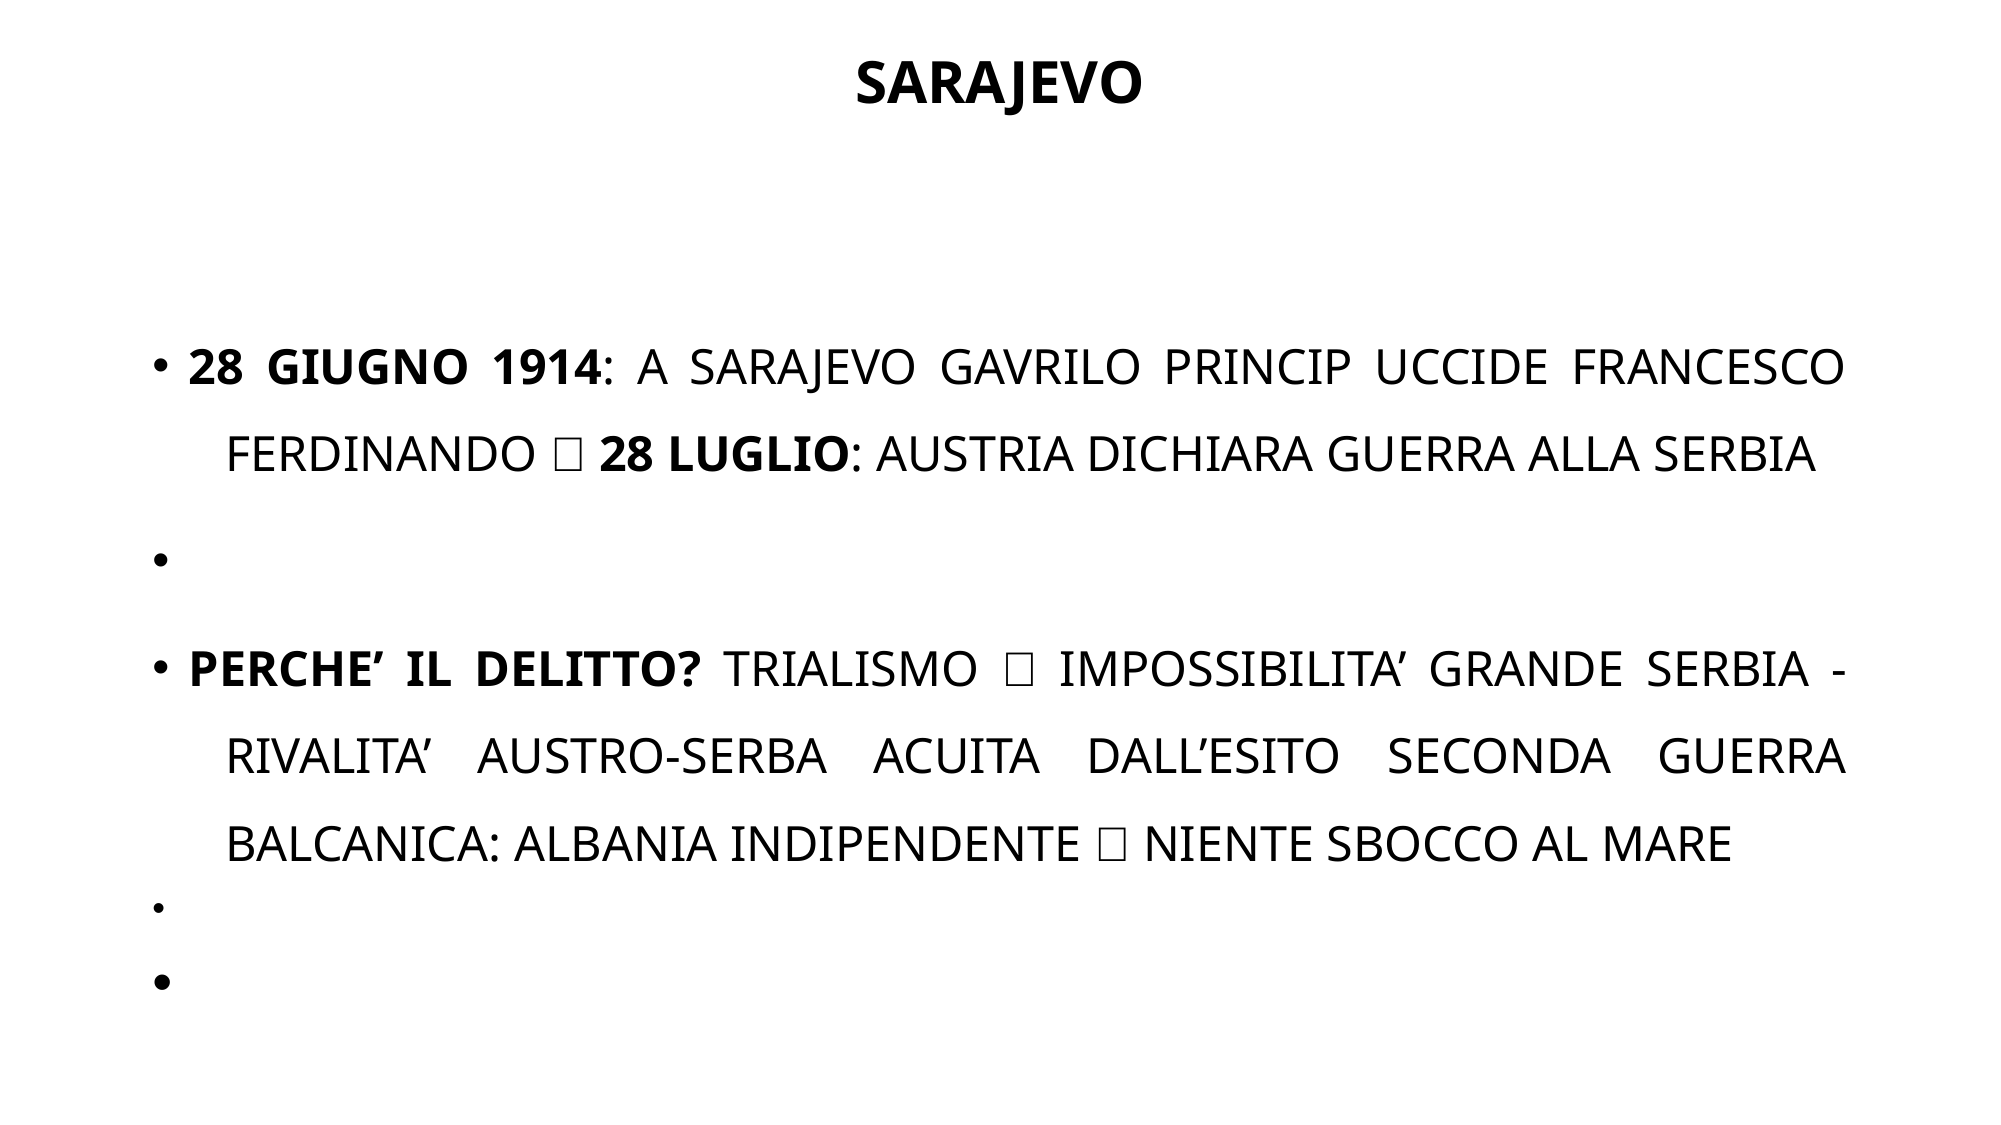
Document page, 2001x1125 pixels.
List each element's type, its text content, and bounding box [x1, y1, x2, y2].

list 28 GIUGNO 1914: A SARAJEVO GAVRILO PRINCIP UCCIDE FRANCESCO FERDINANDO  28 LUGLIO: AUSTRIA DICHIARA GUERRA ALLA SERBIA PERCHE’ IL DELITTO? TRIALISMO  IMPOSSIBILITA’ GRANDE SERBIA - RIVALITA’ AUSTRO-SERBA ACUITA DALL’ESITO SECONDA GUERRA BALCANICA: ALBANIA INDIPENDENTE  NIENTE SBOCCO AL MARE [137, 299, 1863, 1014]
title SARAJEVO [137, 26, 1863, 144]
